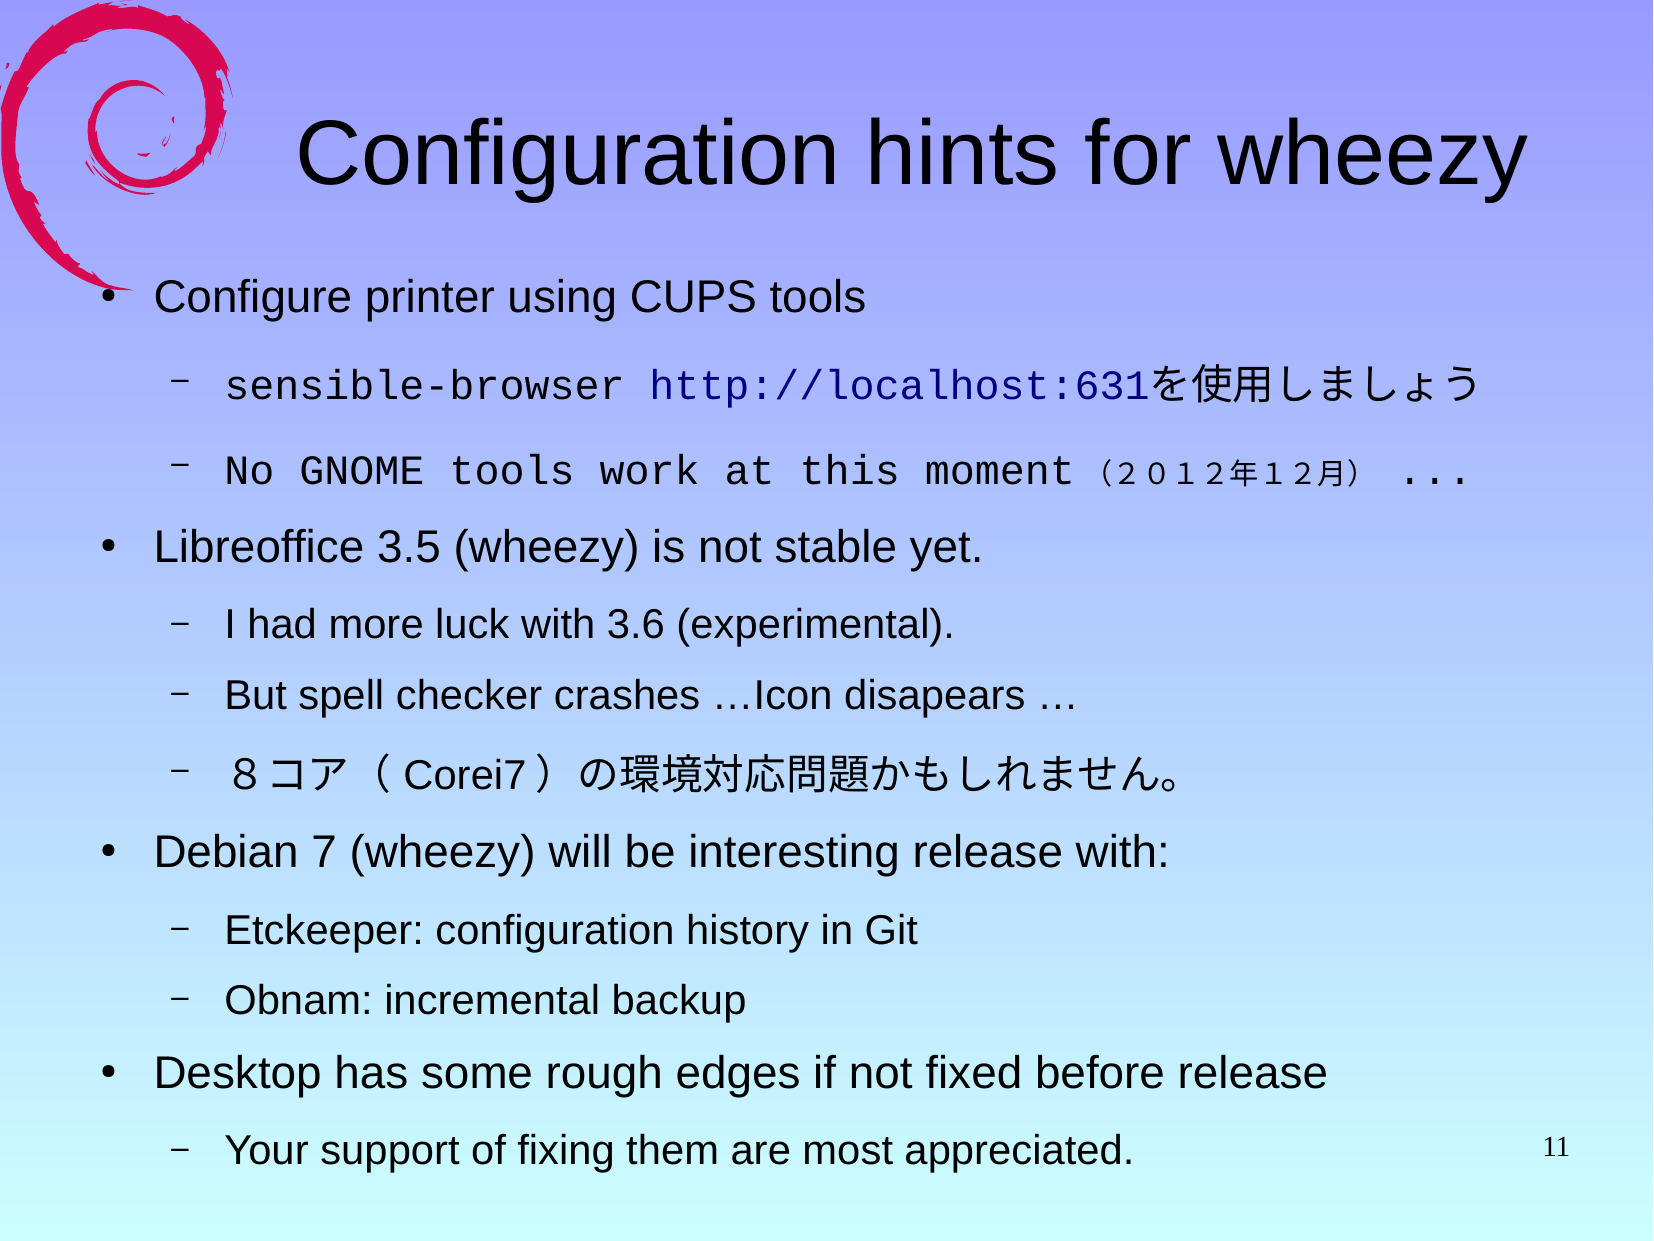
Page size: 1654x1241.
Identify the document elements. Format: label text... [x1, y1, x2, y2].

list Configure printer using CUPS tools sensible-browser http://localhost:631を使用しましょう No GNOME tools work at this moment（２０１２年１２月） ... Libreoffice 3.5 (wheezy) is not stable yet. I had more luck with 3.6 (experimental). But spell checker crashes …Icon disapears … ８コア（Corei7）の環境対応問題かもしれません。 Debian 7 (wheezy) will be interesting release with: Etckeeper: configuration history in Git Obnam: incremental backup Desktop has some rough edges if not fixed before release Your support of fixing them are most appreciated. [82, 270, 1591, 1201]
title Configuration hints for wheezy [255, 49, 1571, 257]
